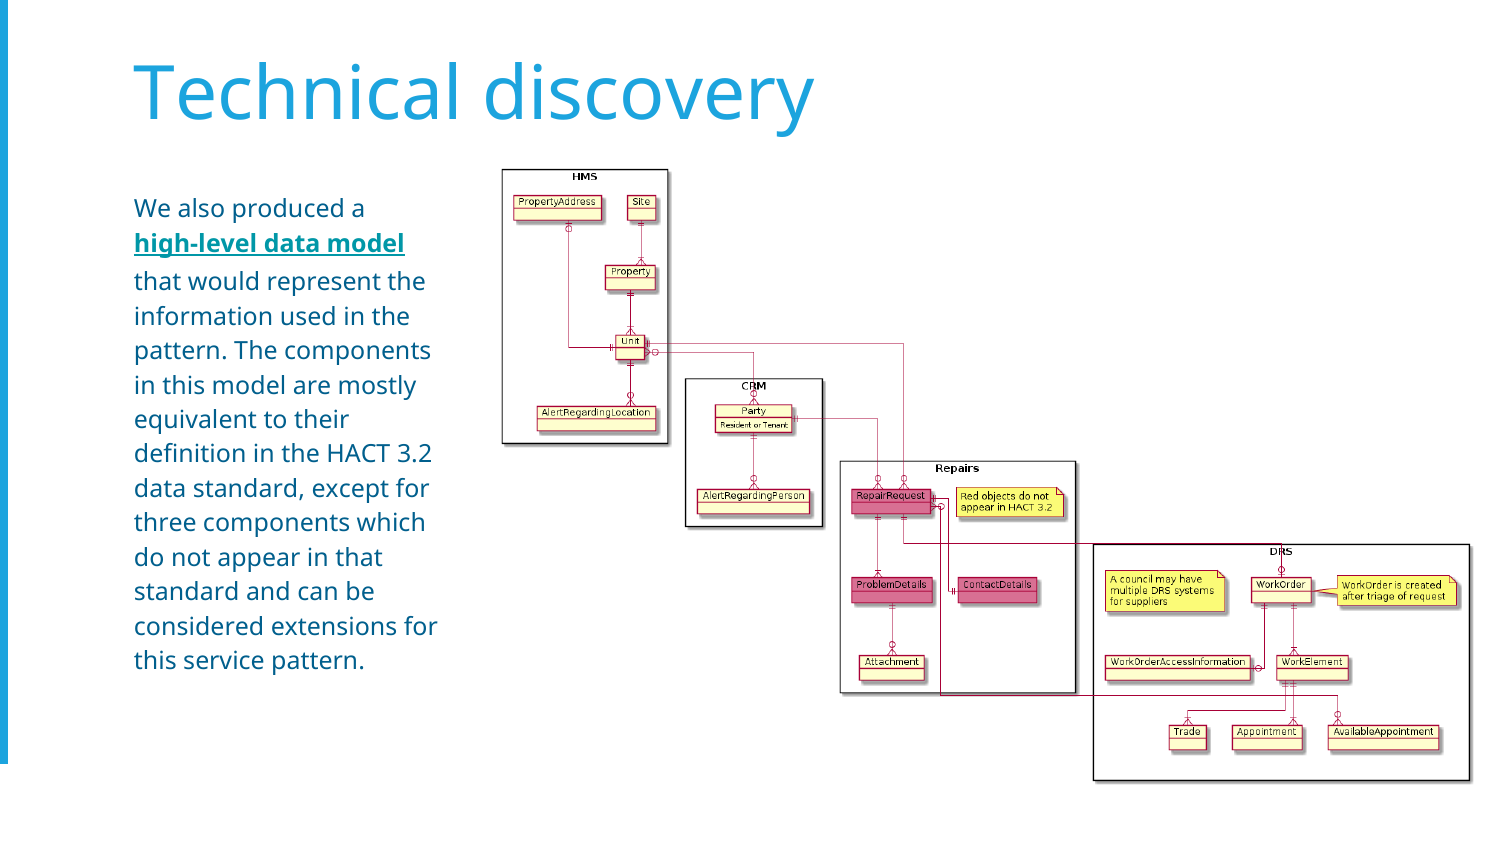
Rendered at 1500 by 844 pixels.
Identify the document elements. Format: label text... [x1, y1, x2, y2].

picture [485, 151, 1476, 787]
text_box We also produced a high-level data model that would represent the information used in the pattern. The components in this model are mostly equivalent to their definition in the HACT 3.2 data standard, except for three components which do not appear in that standard and can be considered extensions for this service pattern. [118, 172, 472, 712]
text_box Technical discovery [118, 29, 1328, 127]
